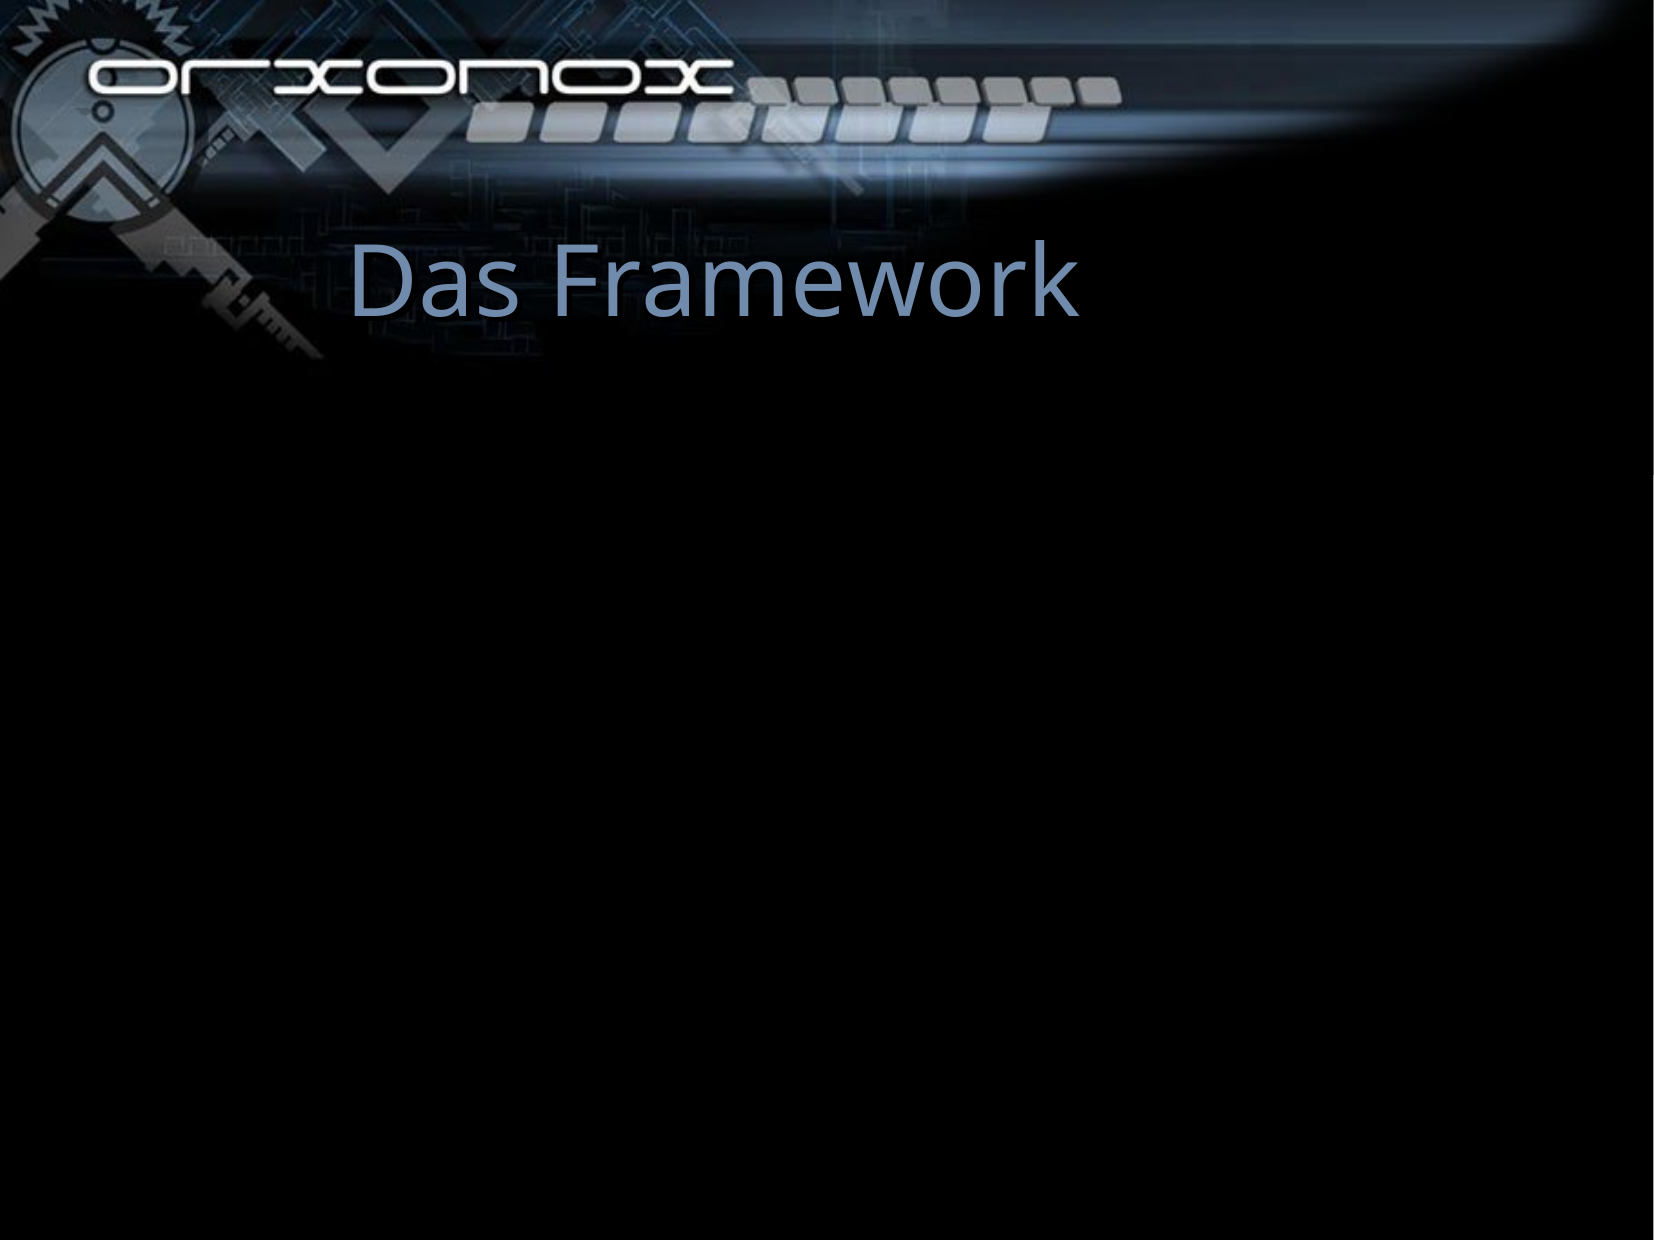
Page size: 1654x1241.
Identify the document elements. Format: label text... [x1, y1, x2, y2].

text_box Das Framework [330, 194, 1306, 344]
picture [0, 0, 1654, 475]
